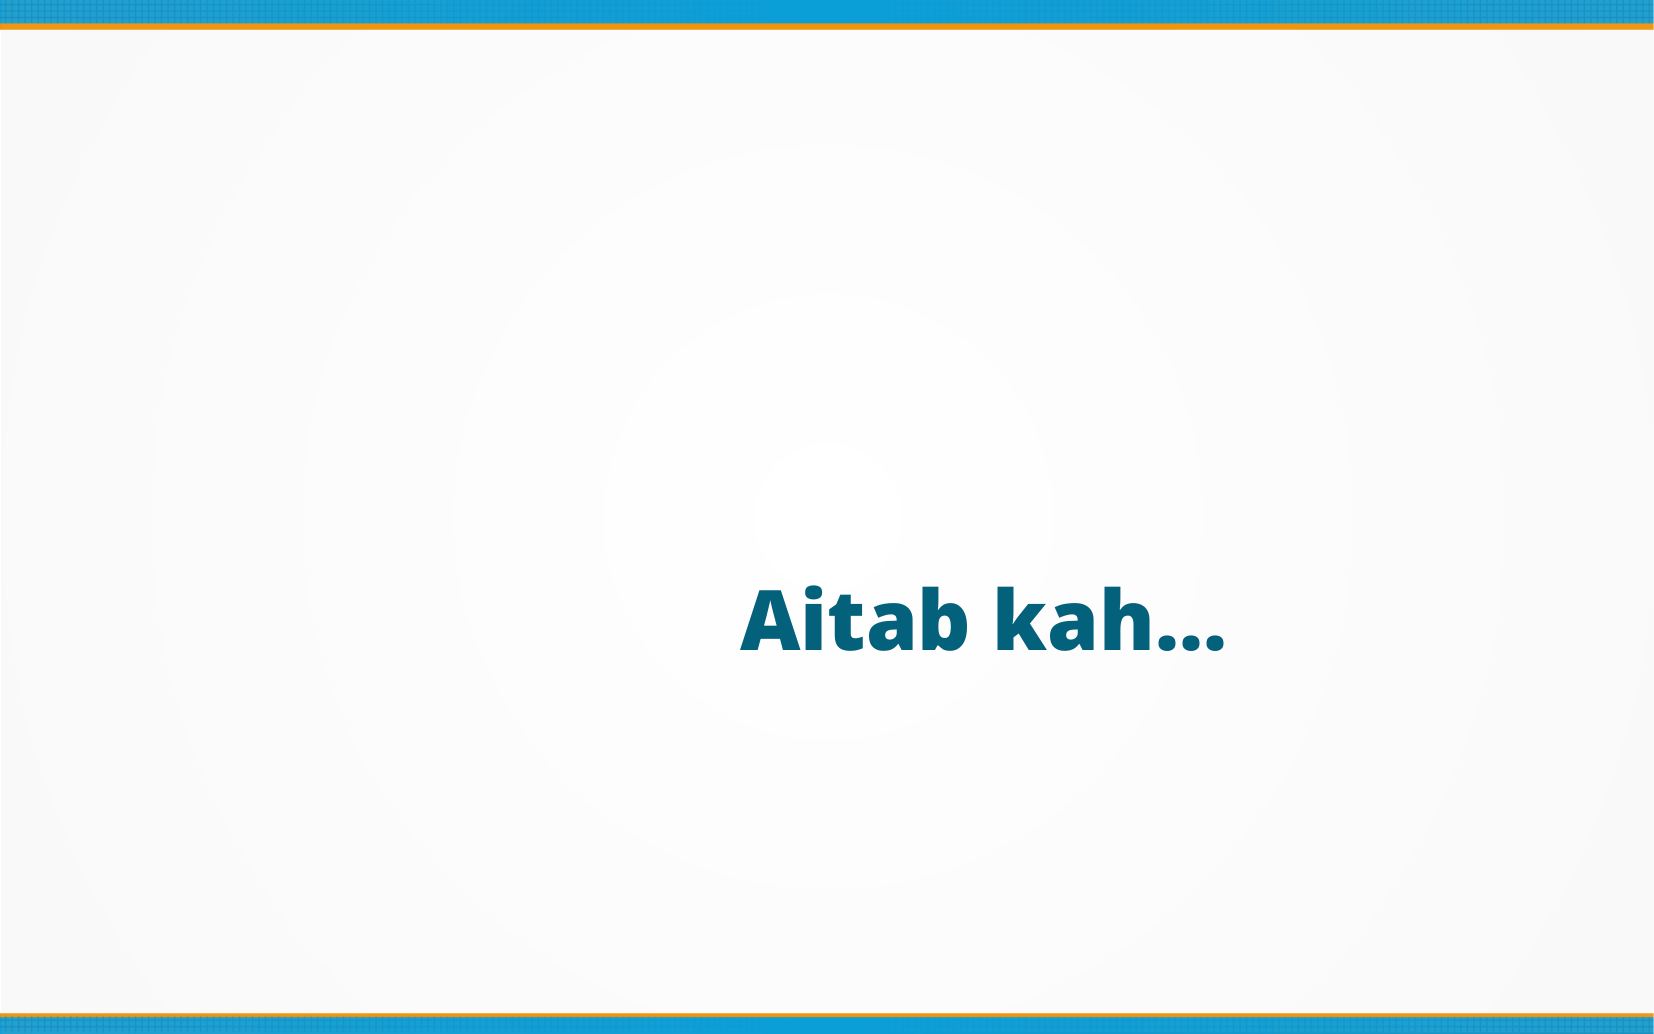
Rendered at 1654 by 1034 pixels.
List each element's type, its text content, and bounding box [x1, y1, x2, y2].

picture [0, 0, 1654, 1034]
subtitle Aitab kah... [98, 138, 1654, 1034]
